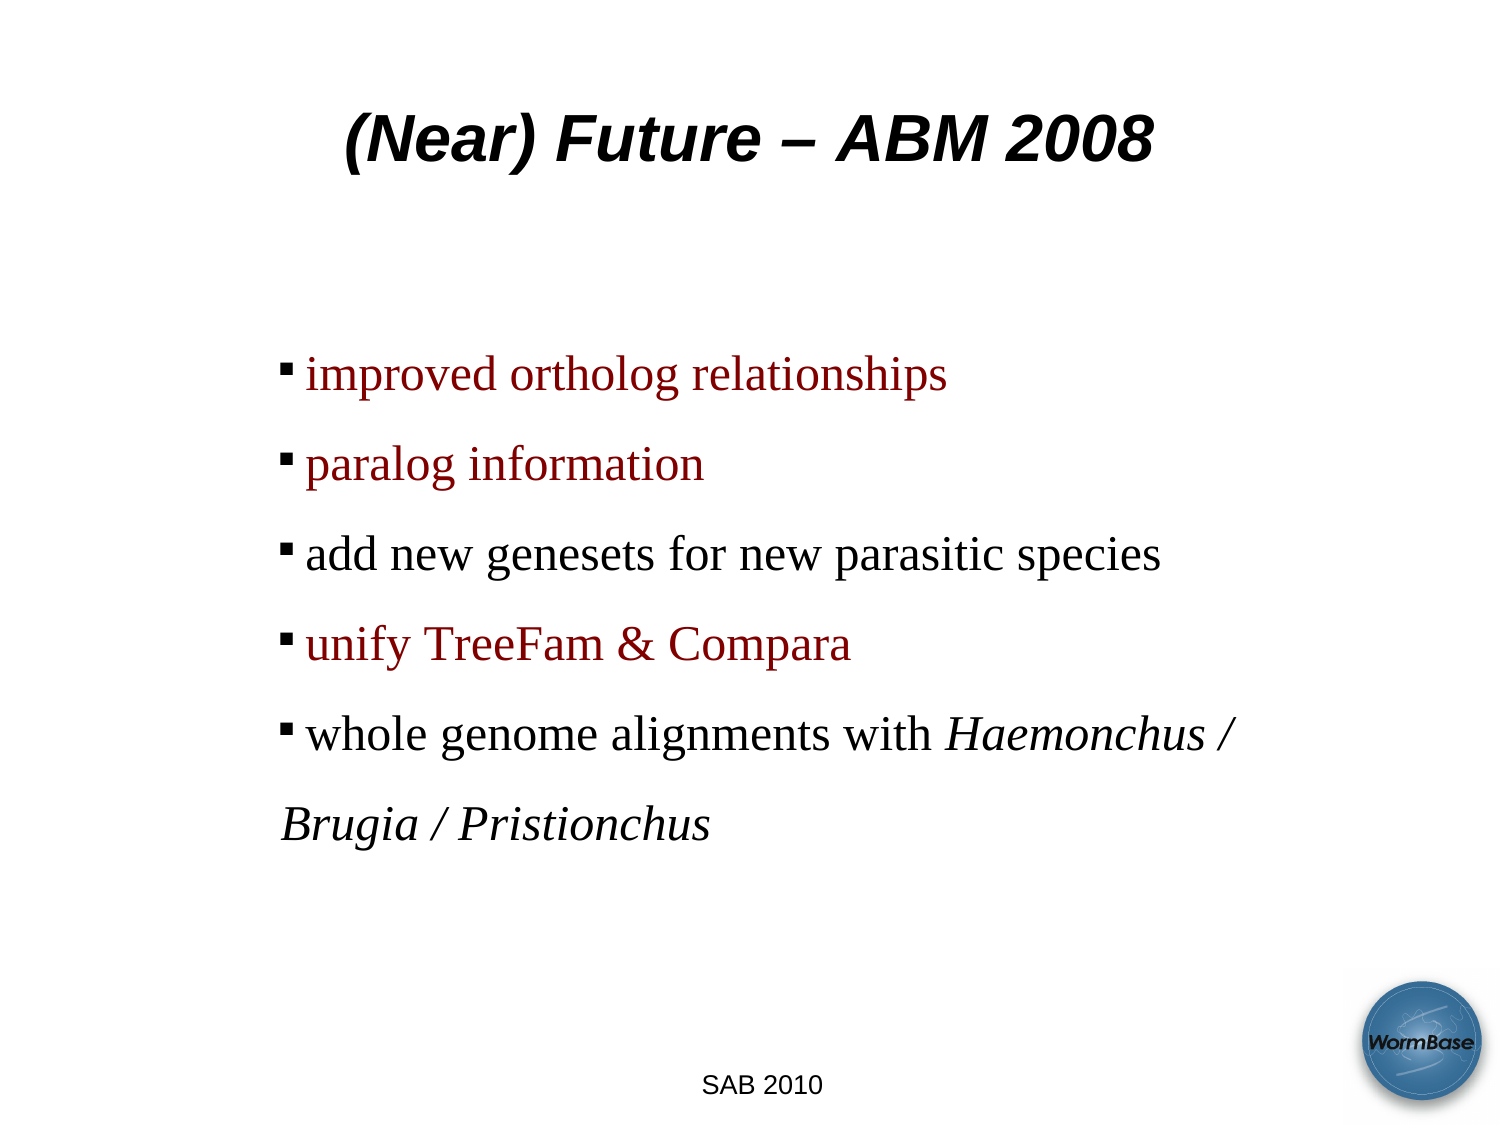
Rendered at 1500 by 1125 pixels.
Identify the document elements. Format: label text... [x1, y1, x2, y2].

picture [1343, 968, 1500, 1125]
title (Near) Future – ABM 2008 [75, 44, 1425, 233]
text_box improved ortholog relationships paralog information add new genesets for new parasitic species unify TreeFam & Compara whole genome alignments with Haemonchus / Brugia / Pristionchus [265, 302, 1309, 945]
